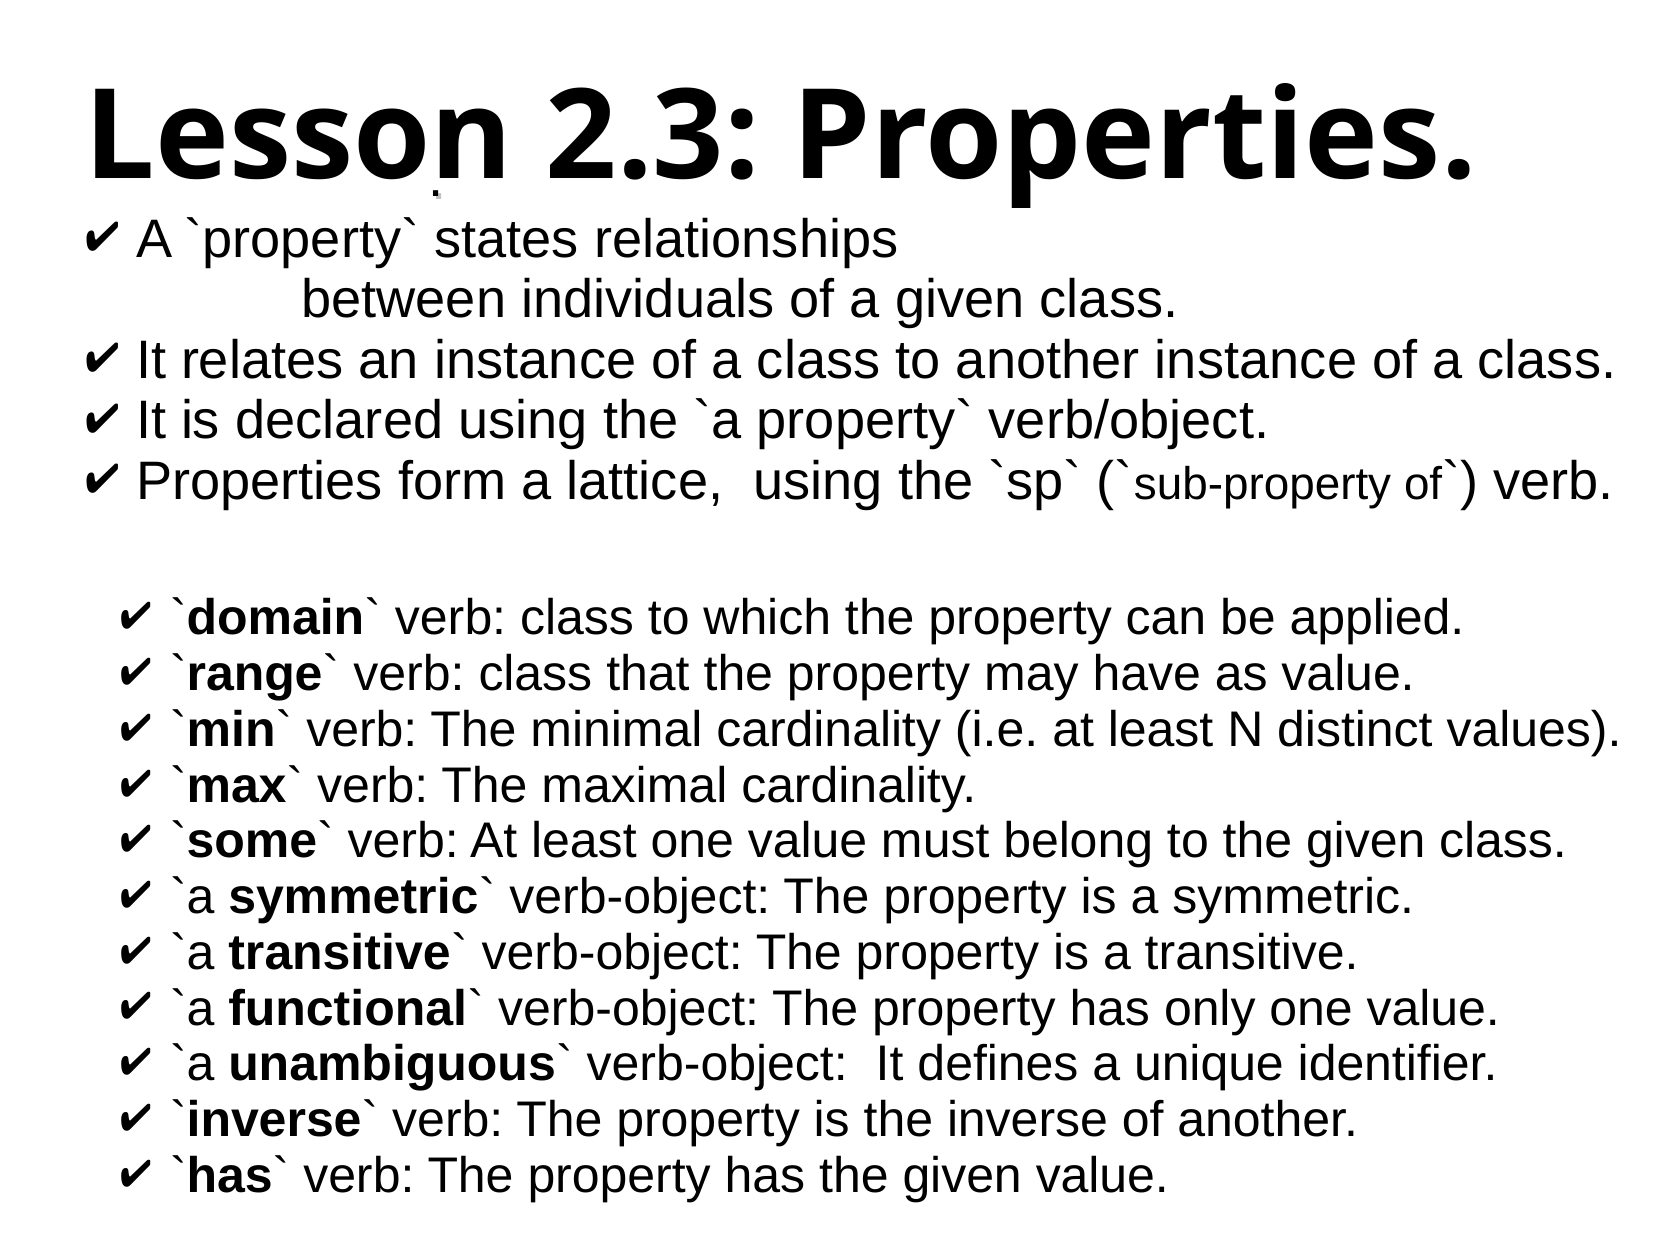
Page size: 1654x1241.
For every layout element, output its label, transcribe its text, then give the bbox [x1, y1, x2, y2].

text_box `domain` verb: class to which the property can be applied. `range` verb: class that the property may have as value. `min` verb: The minimal cardinality (i.e. at least N distinct values). `max` verb: The maximal cardinality. `some` verb: At least one value must belong to the given class. `a symmetric` verb-object: The property is a symmetric. `a transitive` verb-object: The property is a transitive. `a functional` verb-object: The property has only one value. `a unambiguous` verb-object: It defines a unique identifier. `inverse` verb: The property is the inverse of another. `has` verb: The property has the given value. [70, 526, 1638, 1213]
text_box Lesson 2.3: Properties. [37, 37, 1538, 140]
text_box . A `property` states relationships between individuals of a given class. It relates an instance of a class to another instance of a class. It is declared using the `a property` verb/object. Properties form a lattice, using the `sp` (`sub-property of`) verb. [35, 140, 1648, 604]
